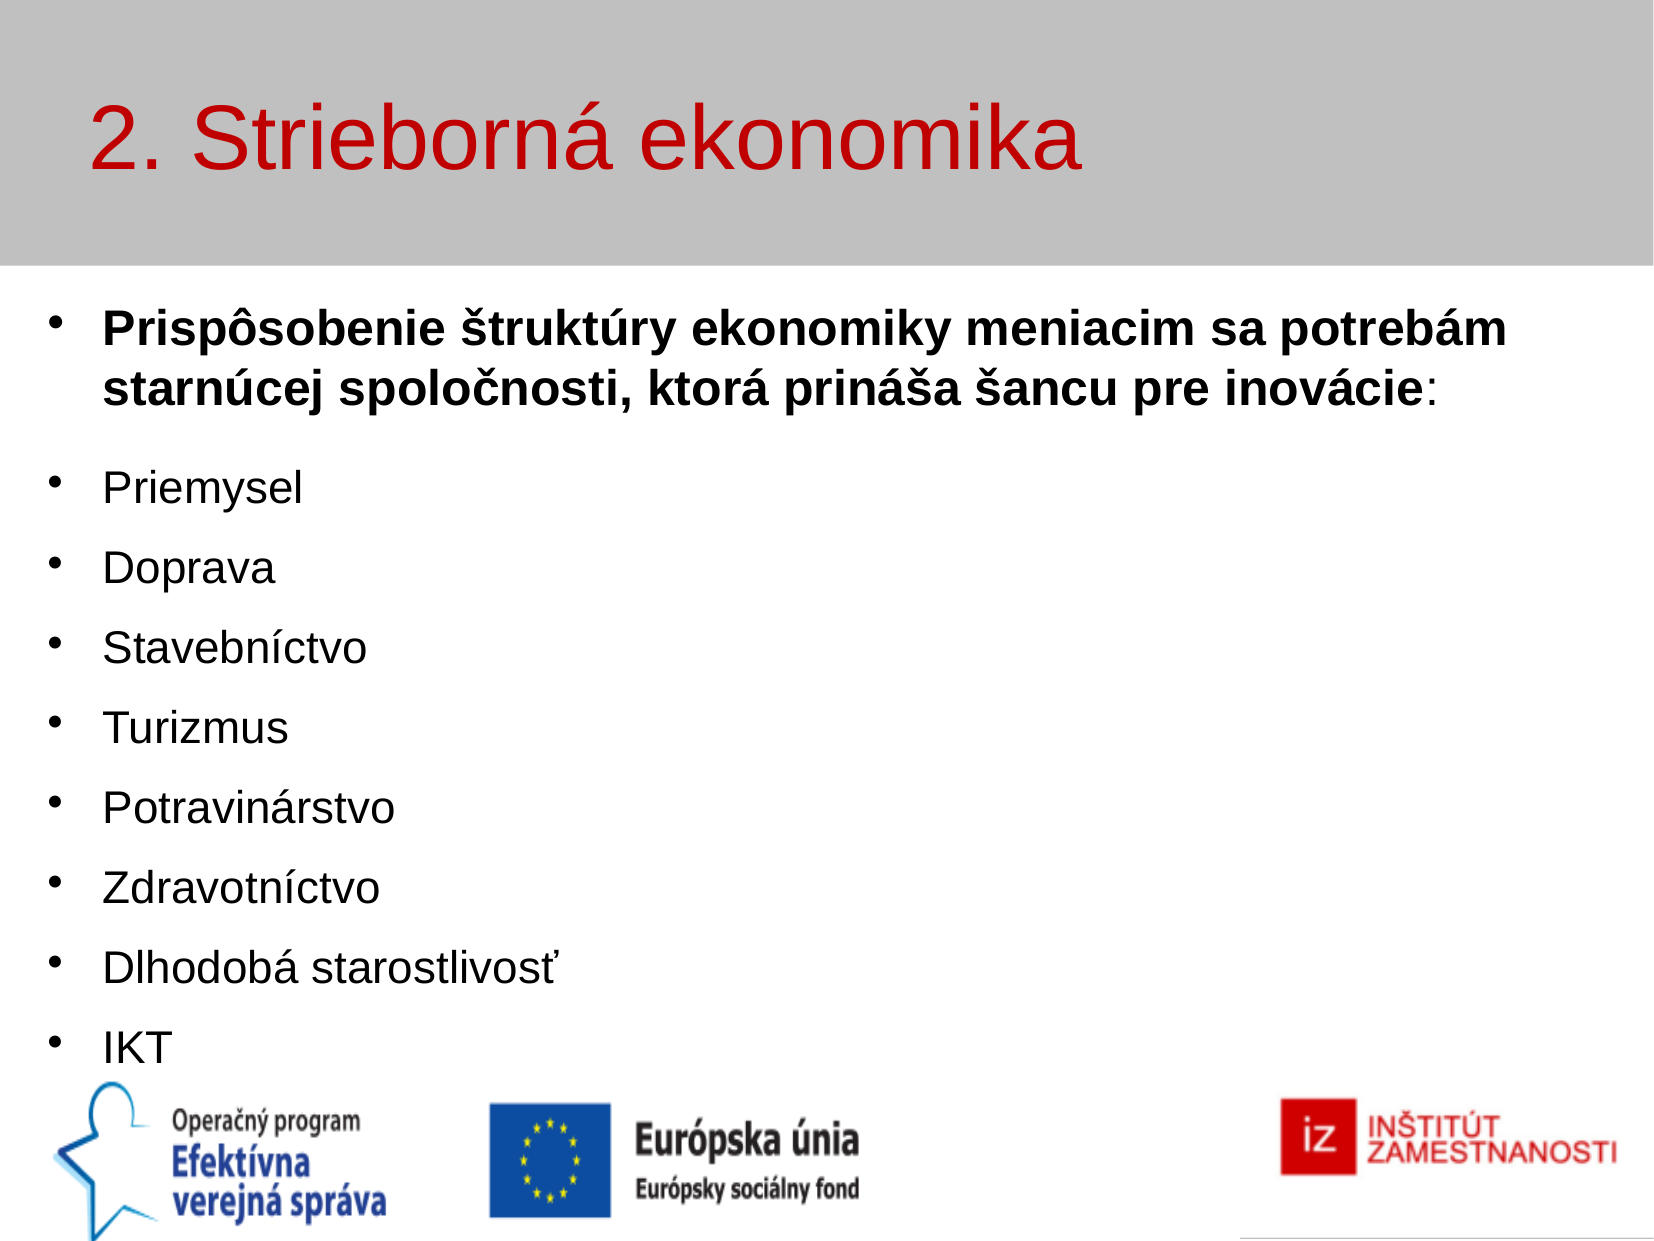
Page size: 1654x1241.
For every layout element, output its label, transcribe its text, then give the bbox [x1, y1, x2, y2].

picture [29, 1077, 886, 1241]
picture [1240, 1033, 1654, 1241]
list Prispôsobenie štruktúry ekonomiky meniacim sa potrebám starnúcej spoločnosti, ktorá prináša šancu pre inovácie: Priemysel Doprava Stavebníctvo Turizmus Potravinárstvo Zdravotníctvo Dlhodobá starostlivosť IKT [29, 295, 1533, 1077]
title 2. Strieborná ekonomika [88, 29, 1565, 237]
